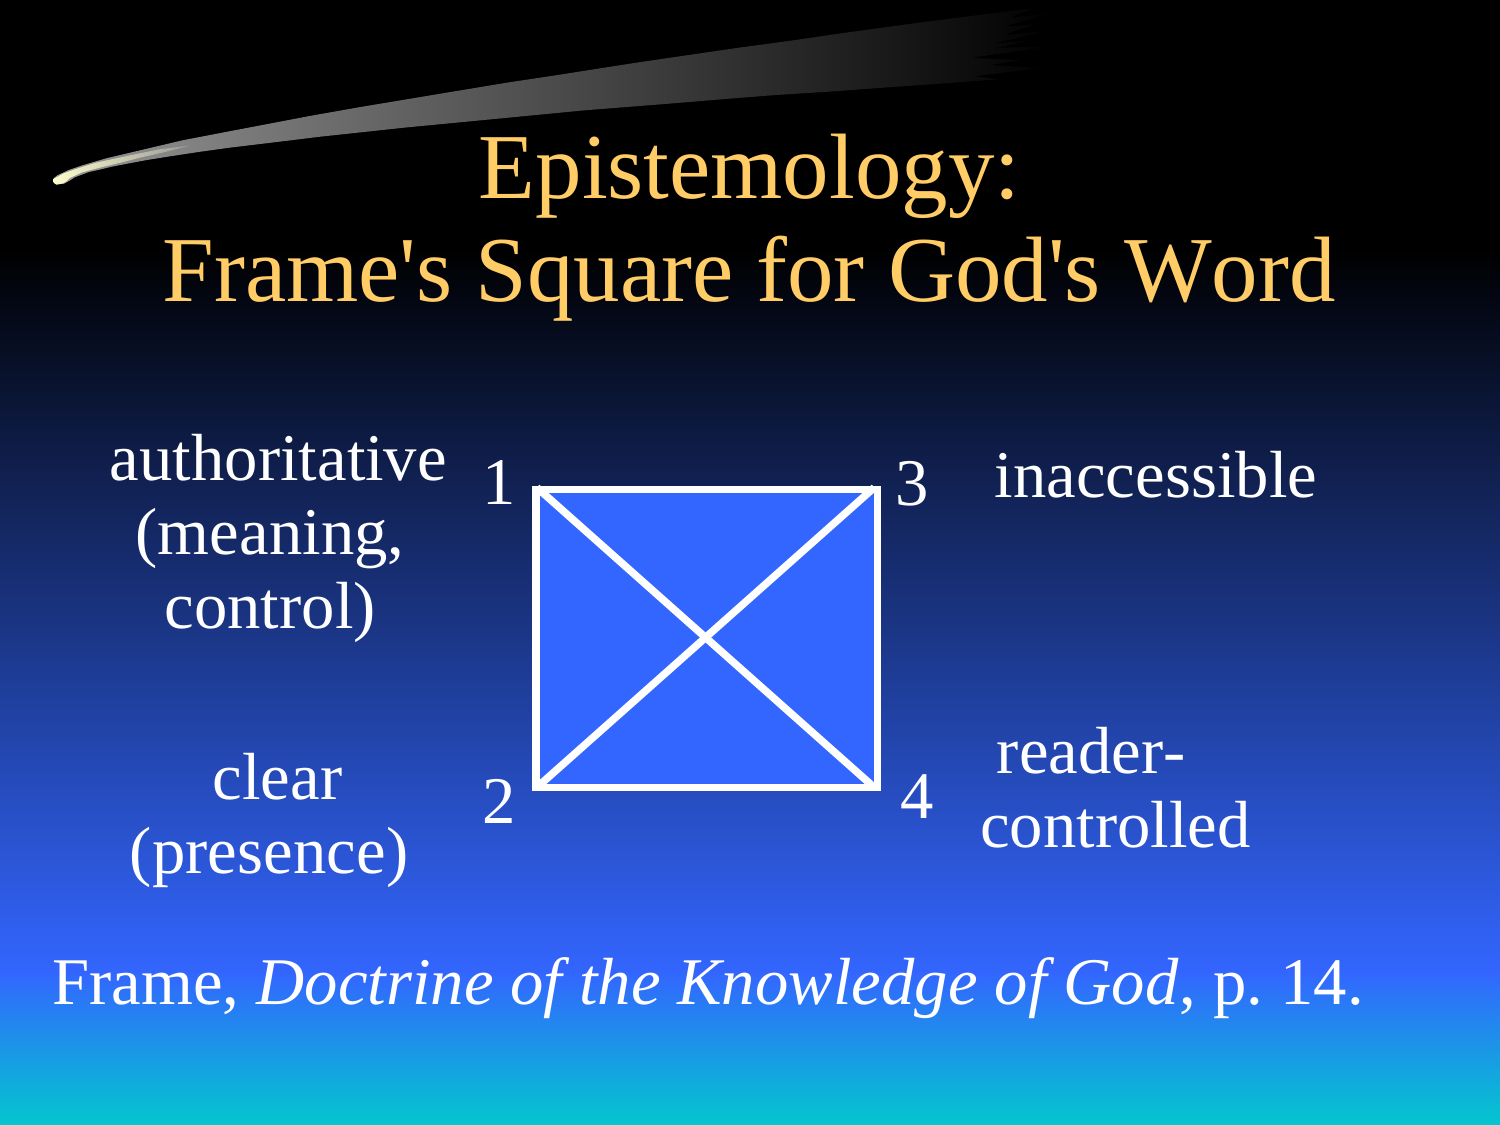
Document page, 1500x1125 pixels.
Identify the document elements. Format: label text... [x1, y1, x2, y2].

text_box clear (presence) [71, 732, 468, 896]
text_box [578, 644, 868, 788]
text_box authoritative (meaning, control) [25, 413, 515, 651]
text_box [580, 489, 865, 631]
text_box [712, 489, 878, 788]
text_box 1 [515, 438, 580, 528]
text_box reader-controlled [965, 706, 1431, 870]
text_box Frame, Doctrine of the Knowledge of God, p. 14. [37, 937, 1500, 1027]
text_box inaccessible [963, 430, 1414, 520]
text_box 4 [886, 752, 965, 841]
text_box 2 [468, 757, 580, 847]
text_box 3 [880, 438, 994, 528]
title Epistemology: Frame's Square for God's Word [112, 115, 1388, 322]
text_box [536, 528, 699, 757]
